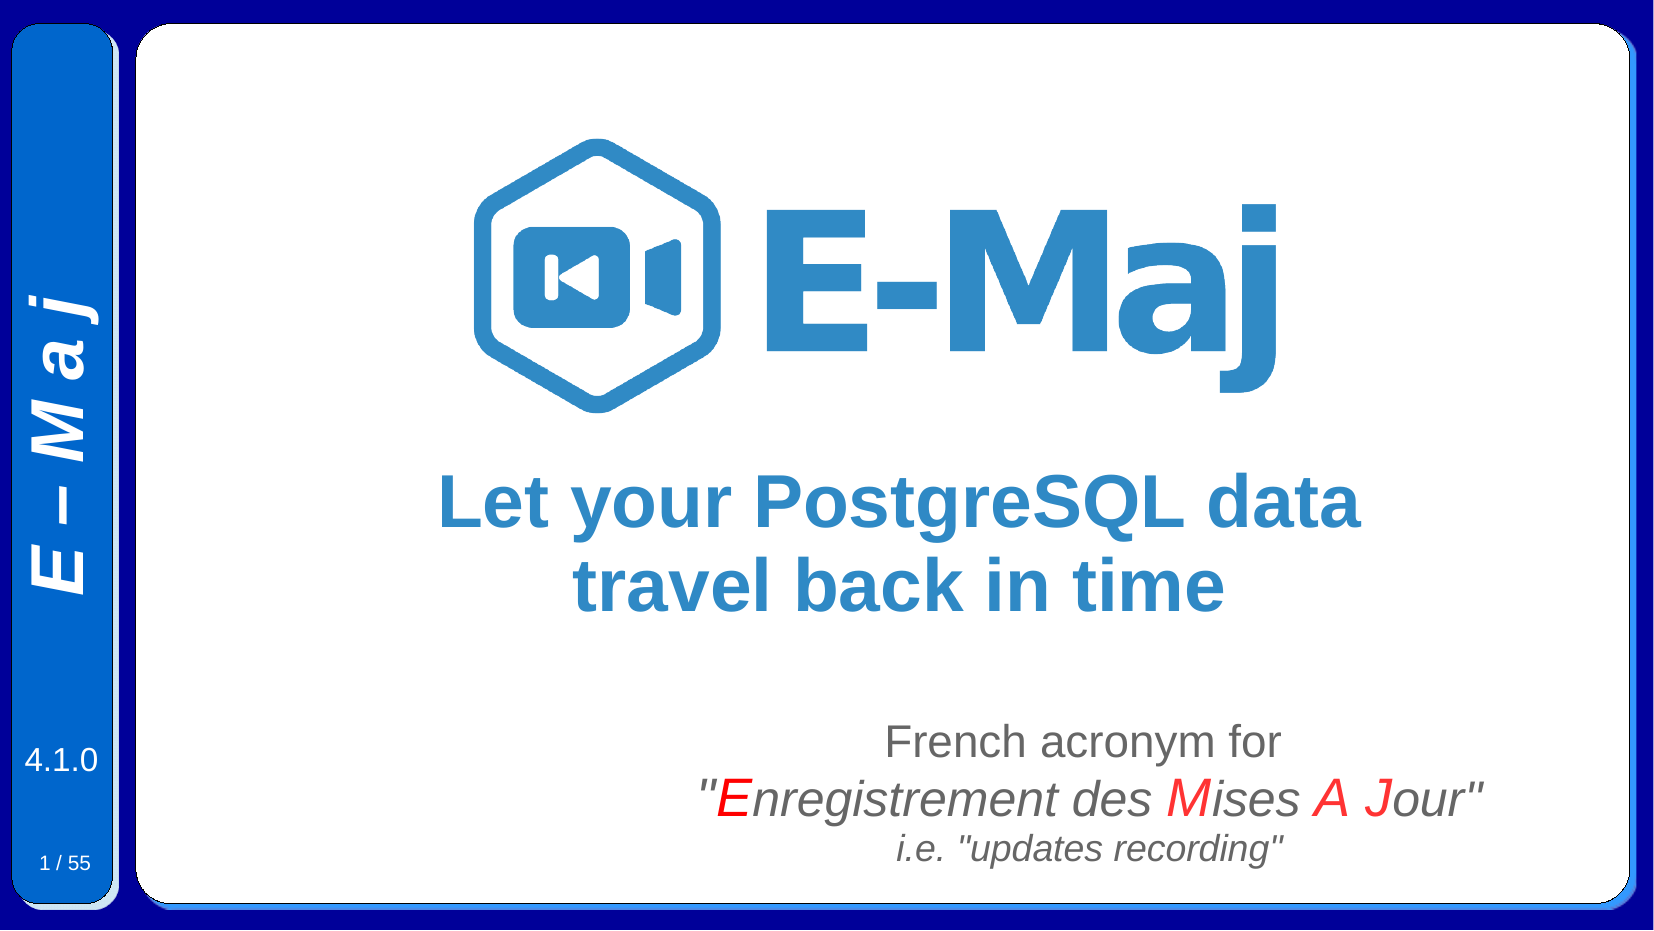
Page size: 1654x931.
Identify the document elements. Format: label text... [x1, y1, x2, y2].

picture [472, 137, 1276, 366]
text_box French acronym for "Enregistrement des Mises A Jour" i.e. "updates recording" [602, 708, 1577, 878]
text_box Let your PostgreSQL data travel back in time [194, 366, 1570, 832]
